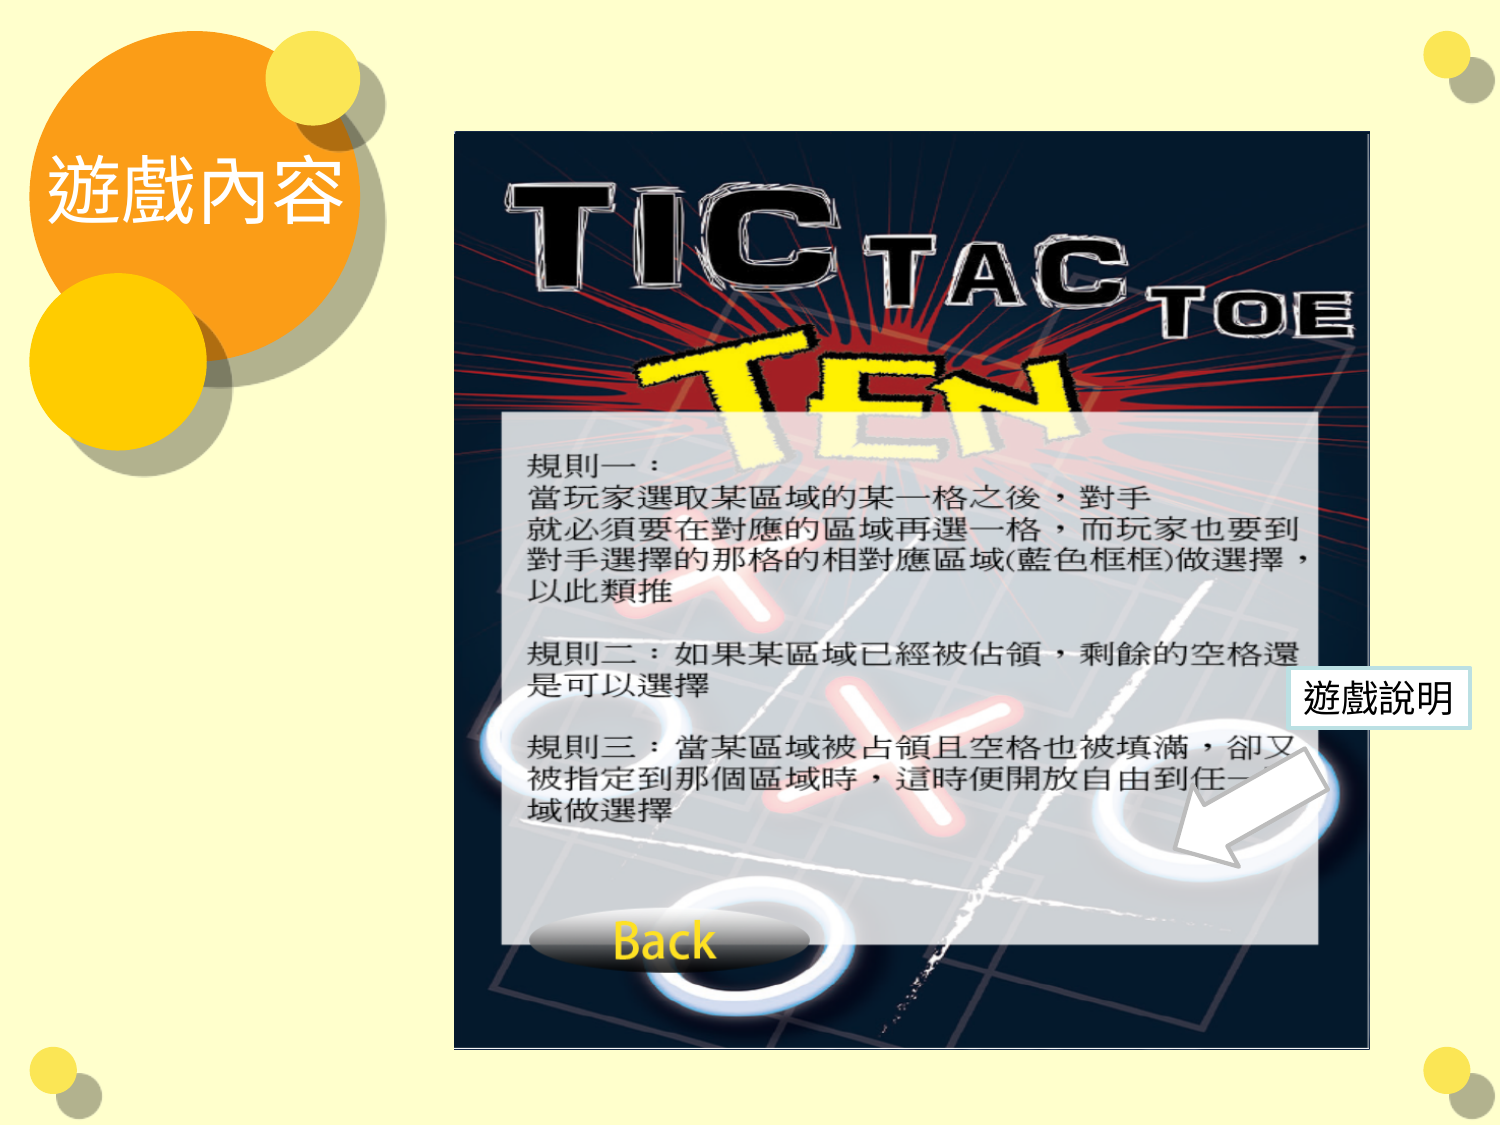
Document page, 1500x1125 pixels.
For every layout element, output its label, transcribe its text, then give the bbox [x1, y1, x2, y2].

text_box [1423, 1046, 1471, 1094]
text_box [29, 1046, 77, 1094]
picture [454, 131, 1370, 1050]
text_box [1174, 748, 1328, 867]
text_box [1423, 30, 1471, 79]
text_box [41, 30, 361, 134]
text_box [29, 242, 354, 451]
text_box 遊戲內容 [29, 134, 364, 242]
text_box 遊戲說明 [1288, 667, 1471, 729]
